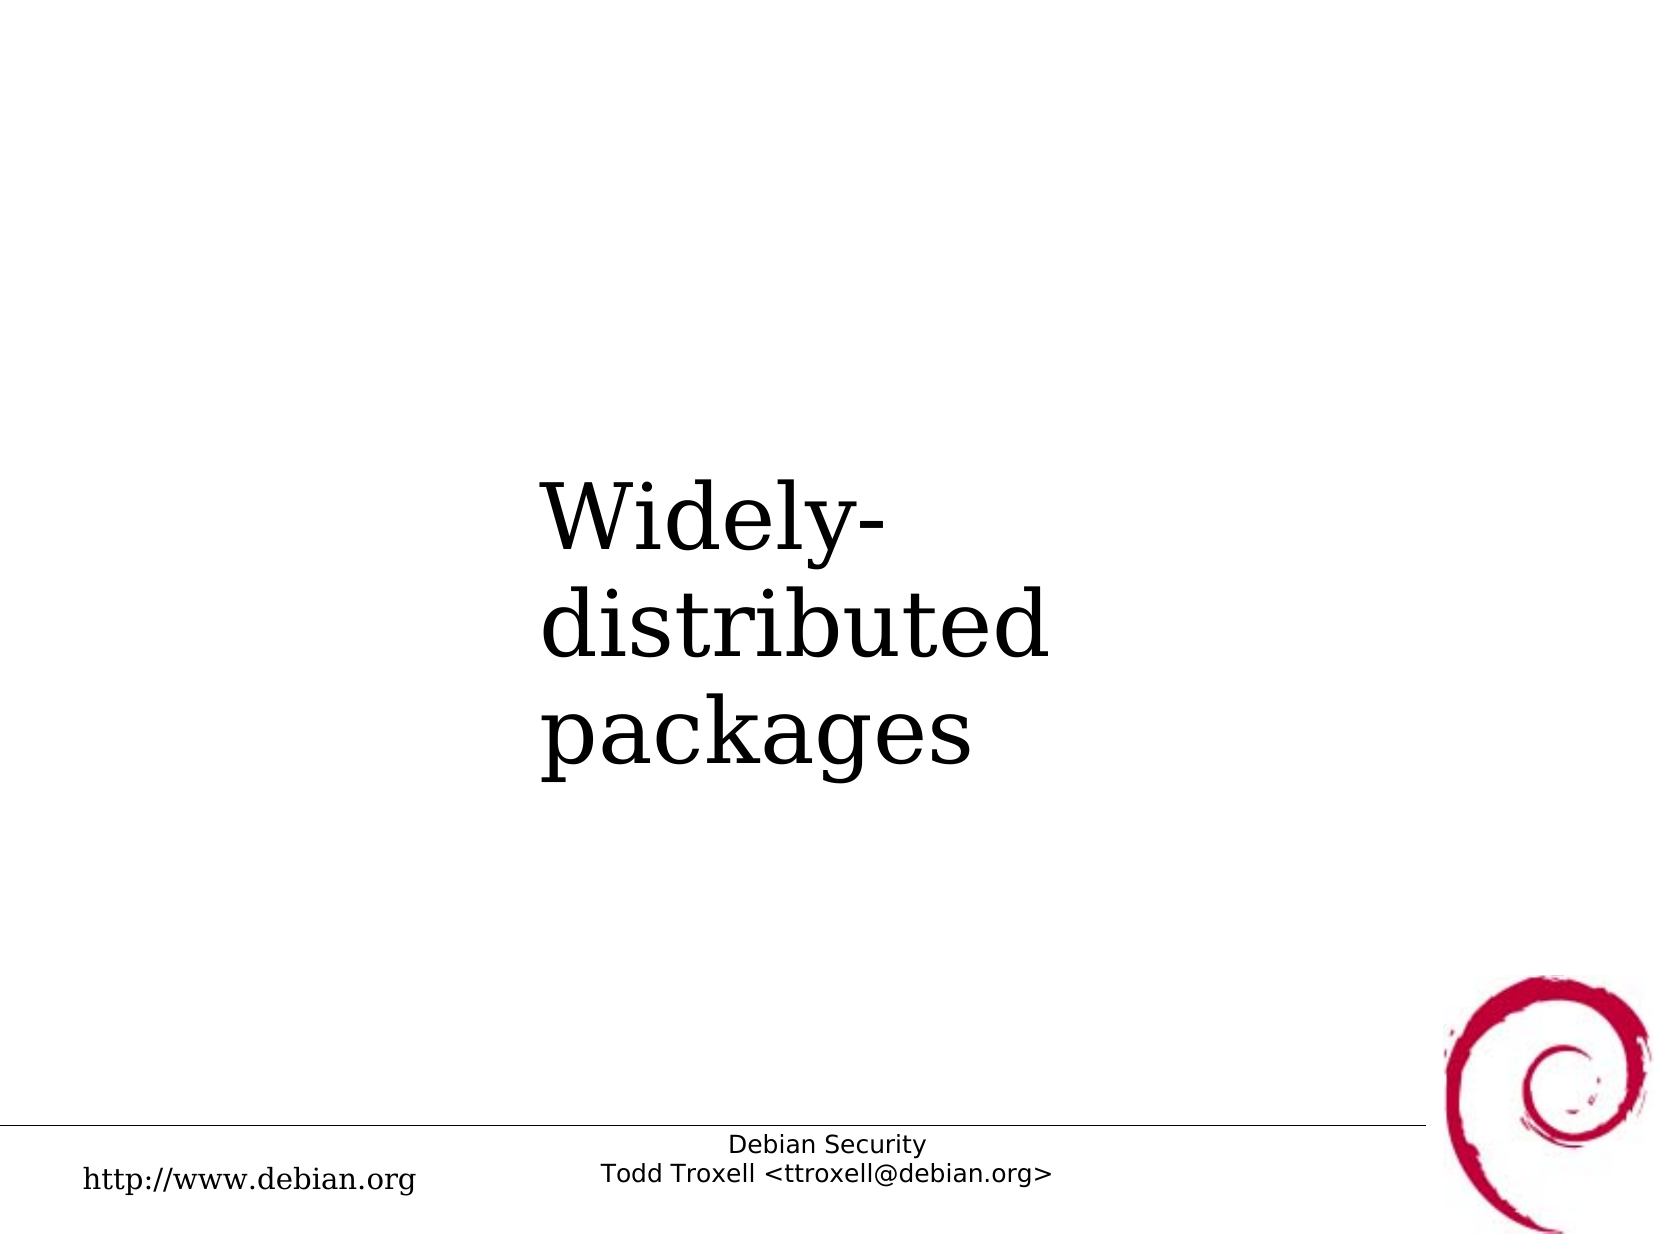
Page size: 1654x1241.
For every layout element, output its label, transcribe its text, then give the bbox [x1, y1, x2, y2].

text_box Widely-distributed packages [525, 457, 1238, 793]
picture [1443, 975, 1654, 1234]
